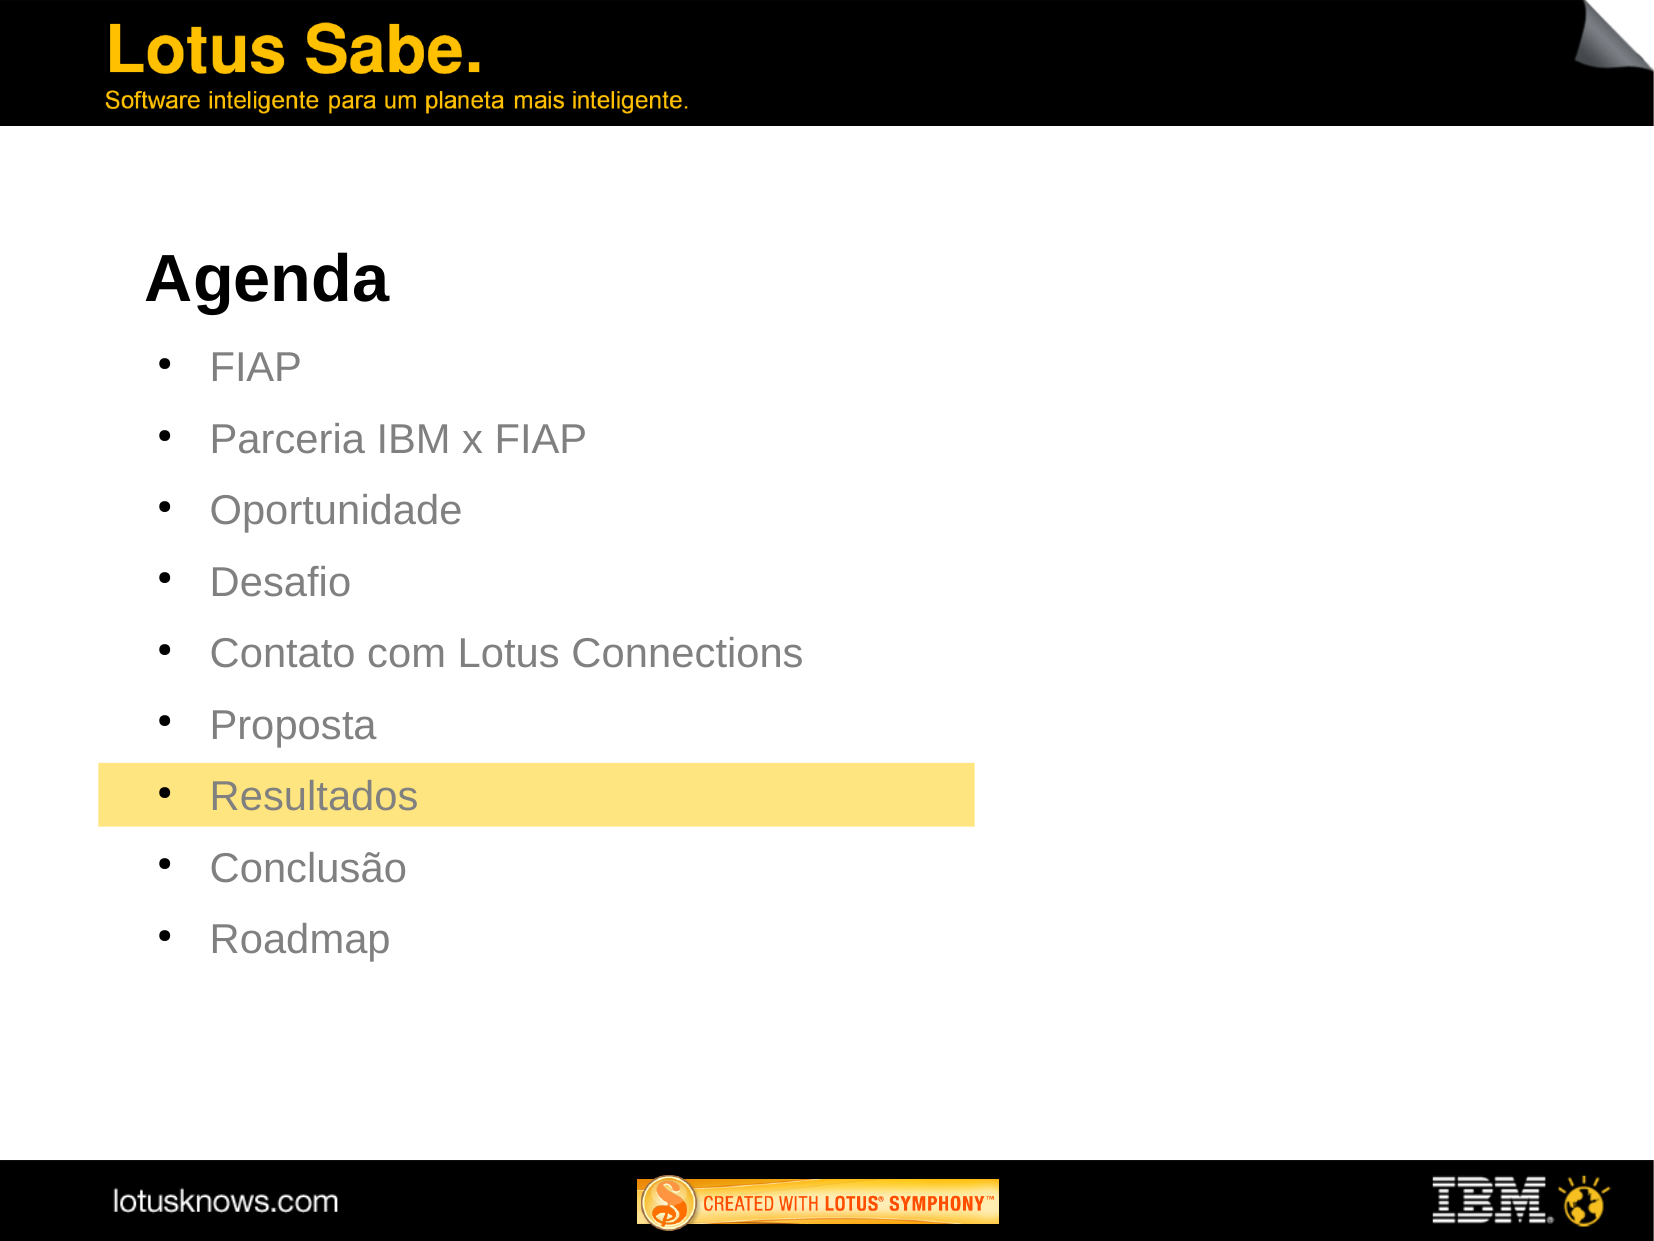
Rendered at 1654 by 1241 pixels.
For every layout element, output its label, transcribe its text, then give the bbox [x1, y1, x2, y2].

picture [0, 0, 1654, 126]
title Agenda [145, 143, 1513, 316]
picture [0, 1160, 1654, 1241]
text_box [98, 763, 139, 827]
list FIAP Parceria IBM x FIAP Oportunidade Desafio Contato com Lotus Connections Proposta Resultados Conclusão Roadmap [139, 338, 1552, 988]
